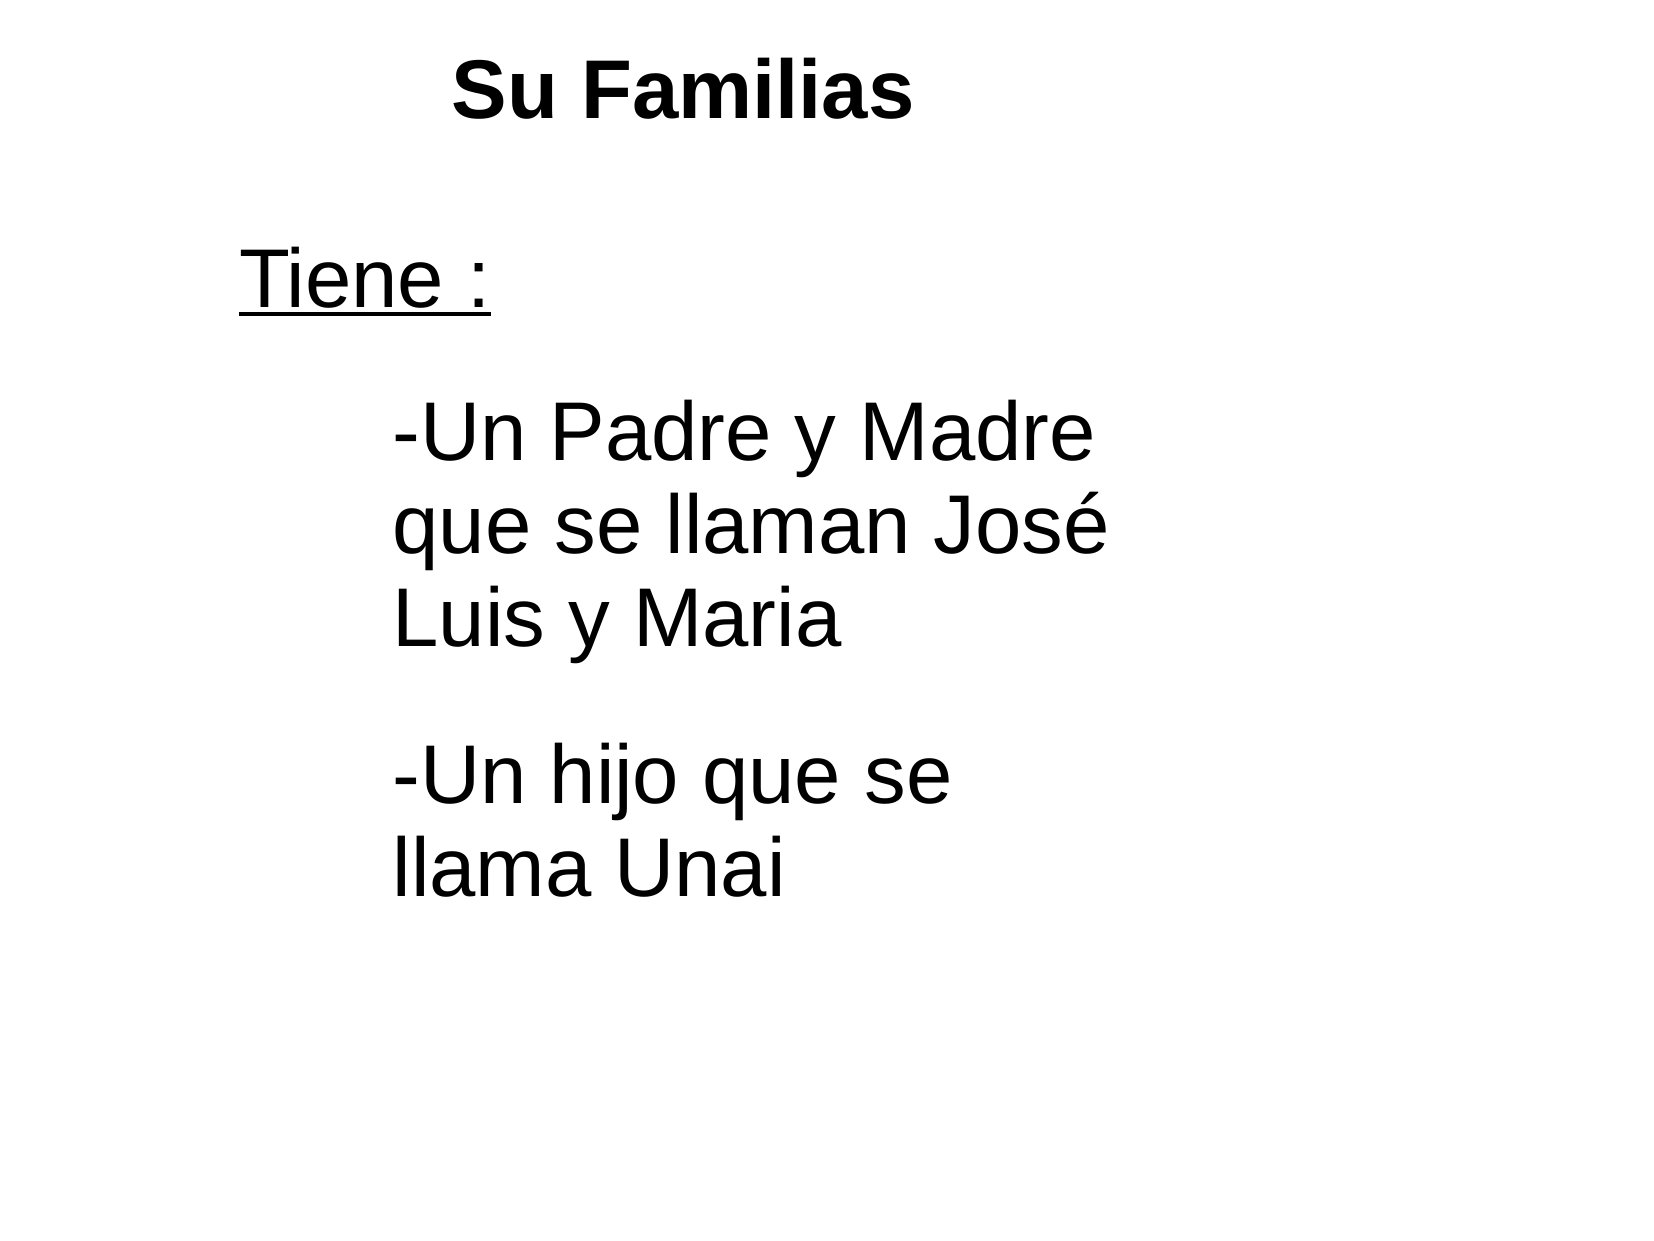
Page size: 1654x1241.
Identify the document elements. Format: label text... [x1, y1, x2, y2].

text_box -Un hijo que se llama Unai [377, 720, 1170, 922]
text_box Su Familias [437, 35, 969, 144]
text_box Tiene : [224, 224, 721, 333]
text_box -Un Padre y Madre que se llaman José Luis y Maria [377, 377, 1182, 858]
